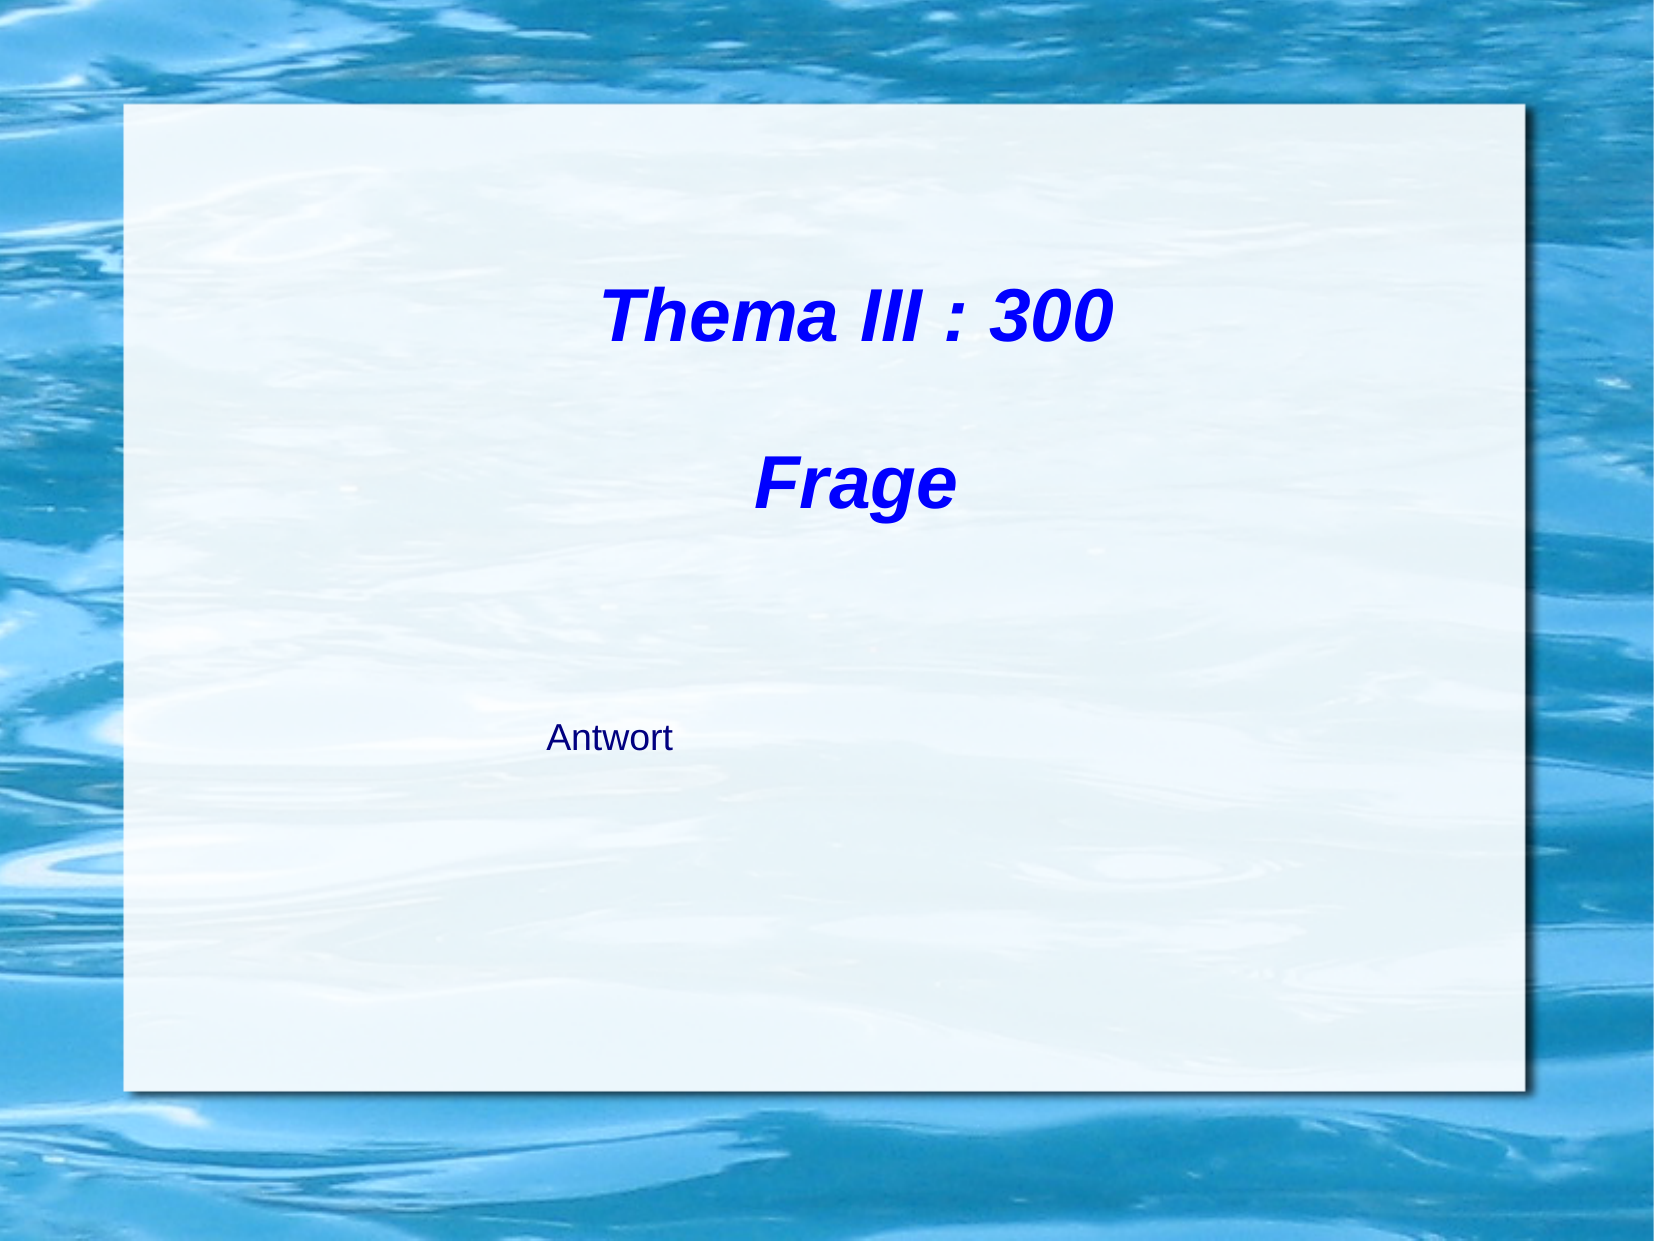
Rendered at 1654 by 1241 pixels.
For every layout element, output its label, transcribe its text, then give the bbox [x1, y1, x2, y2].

text_box Thema III : 300 Frage [324, 265, 1388, 533]
picture [0, 0, 1654, 1241]
text_box Antwort [531, 708, 945, 766]
